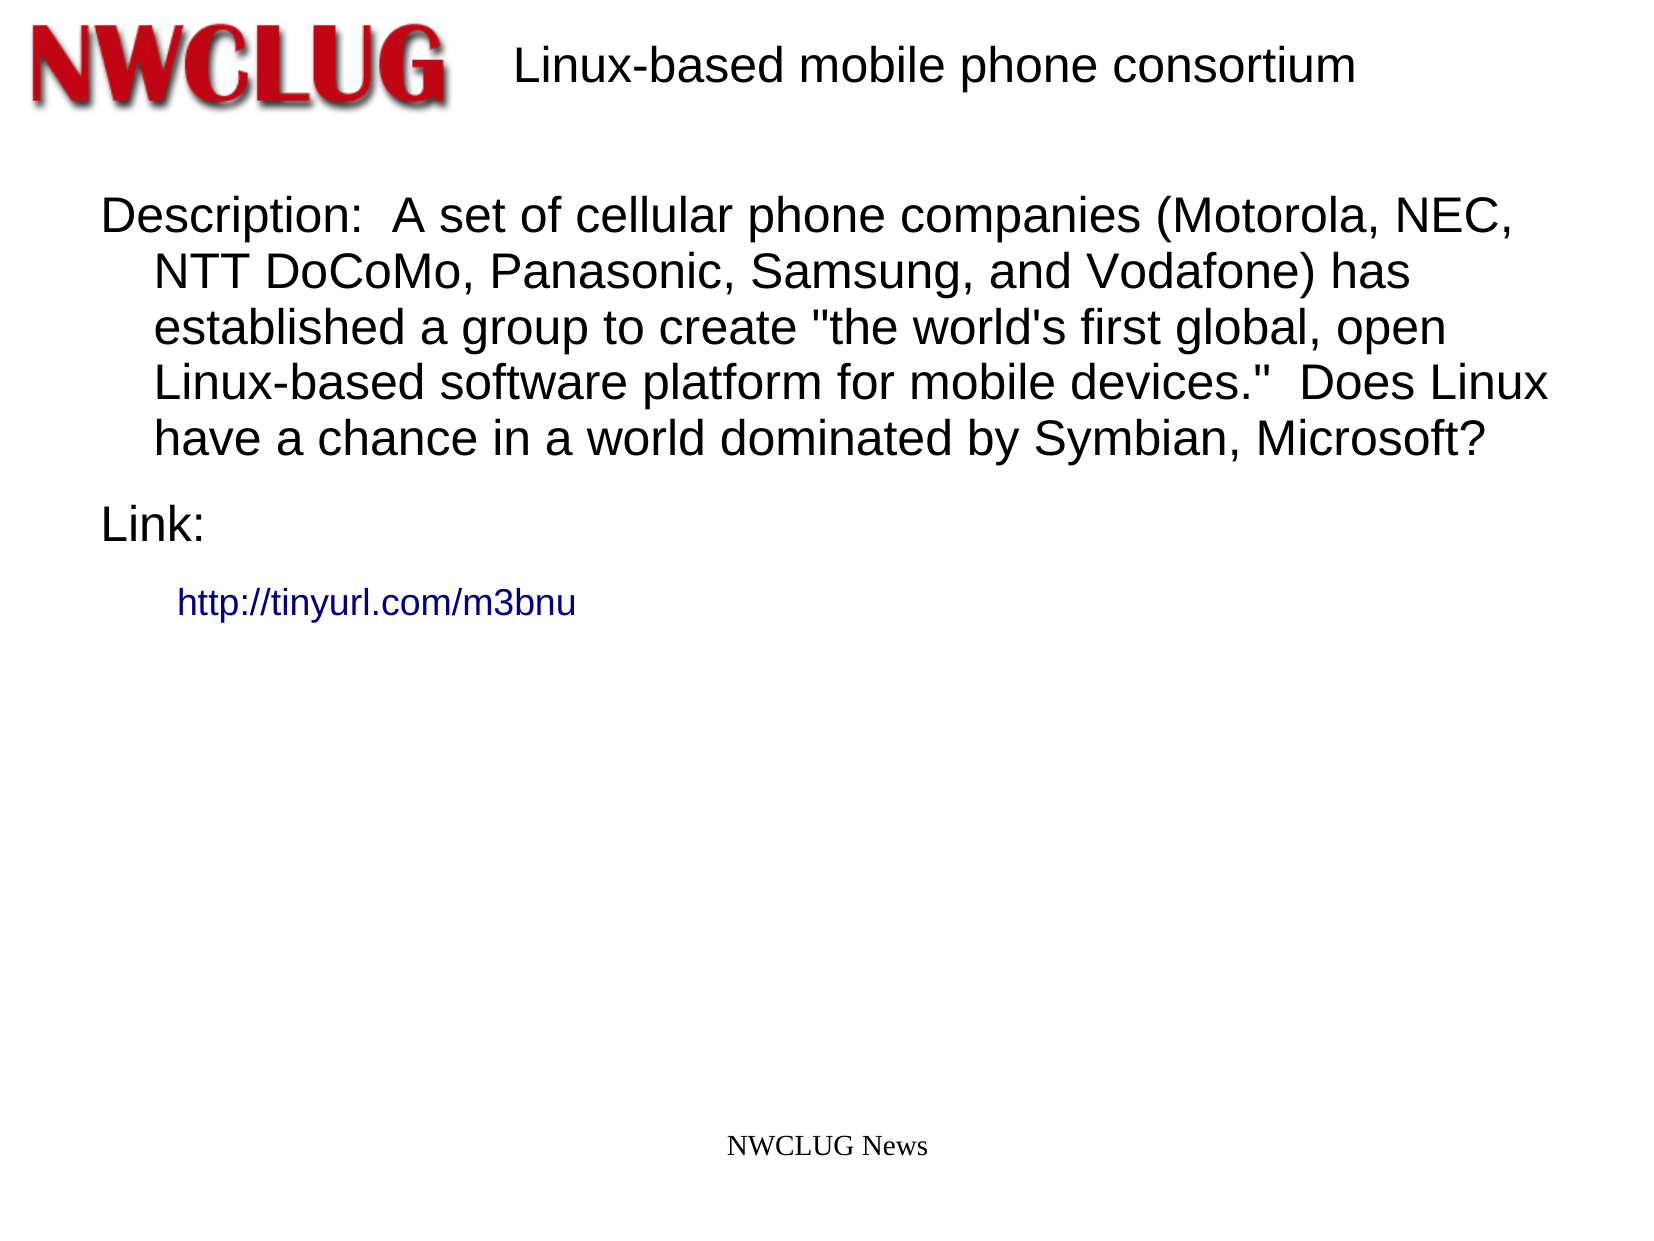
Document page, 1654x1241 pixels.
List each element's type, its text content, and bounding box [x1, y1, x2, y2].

title Linux-based mobile phone consortium [495, 17, 1613, 113]
picture [5, 5, 480, 156]
list Description: A set of cellular phone companies (Motorola, NEC, NTT DoCoMo, Panasonic, Samsung, and Vodafone) has established a group to create "the world's first global, open Linux-based software platform for mobile devices." Does Linux have a chance in a world dominated by Symbian, Microsoft? Link: http://tinyurl.com/m3bnu [82, 187, 1571, 1094]
